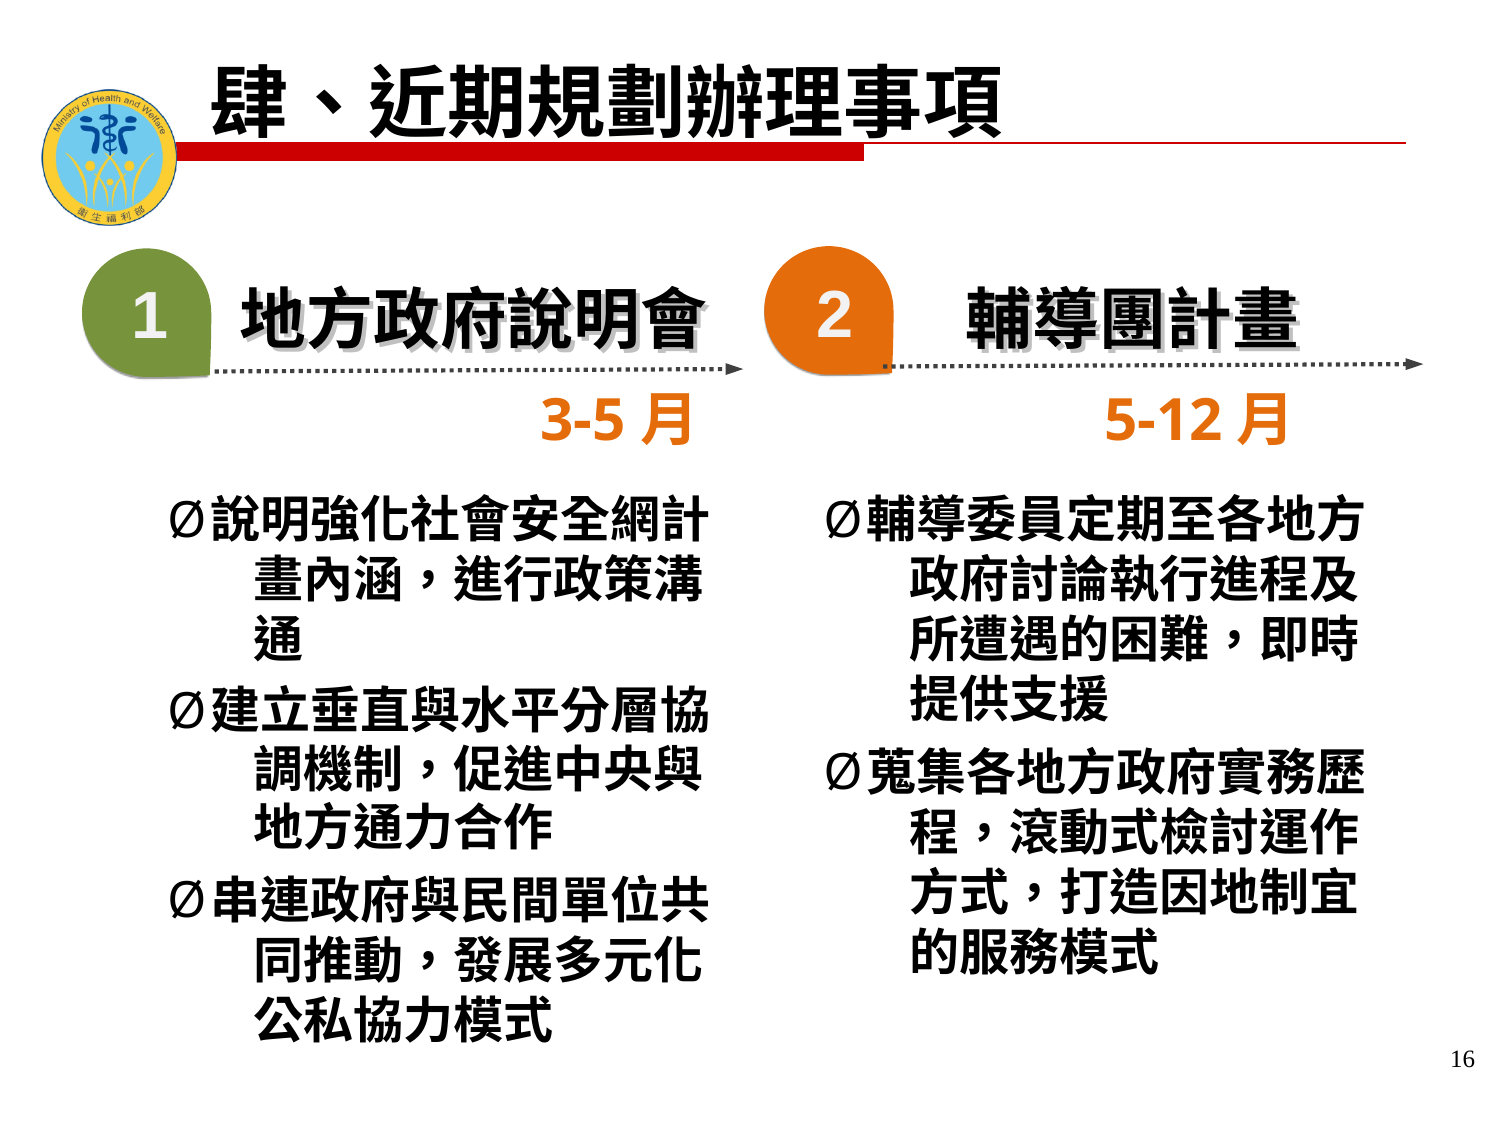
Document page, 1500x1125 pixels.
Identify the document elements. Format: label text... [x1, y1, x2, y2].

text_box [82, 248, 211, 377]
text_box 2 [801, 263, 907, 360]
text_box 3-5月 [526, 375, 714, 460]
text_box 輔導委員定期至各地方政府討論執行進程及所遭遇的困難，即時提供支援 蒐集各地方政府實務歷程，滾動式檢討運作方式，打造因地制宜的服務模式 [808, 480, 1383, 993]
text_box [764, 246, 893, 375]
text_box 說明強化社會安全網計畫內涵，進行政策溝通 建立垂直與水平分層協調機制，促進中央與地方通力合作 串連政府與民間單位共同推動，發展多元化公私協力模式 [152, 480, 727, 1001]
text_box 5-12月 [1089, 375, 1310, 460]
text_box 1 [116, 264, 247, 361]
text_box 地方政府說明會 [225, 269, 722, 365]
text_box 肆、近期規劃辦理事項 [194, 30, 1472, 169]
text_box 16 [1435, 1034, 1500, 1114]
text_box 輔導團計畫 [951, 269, 1315, 365]
